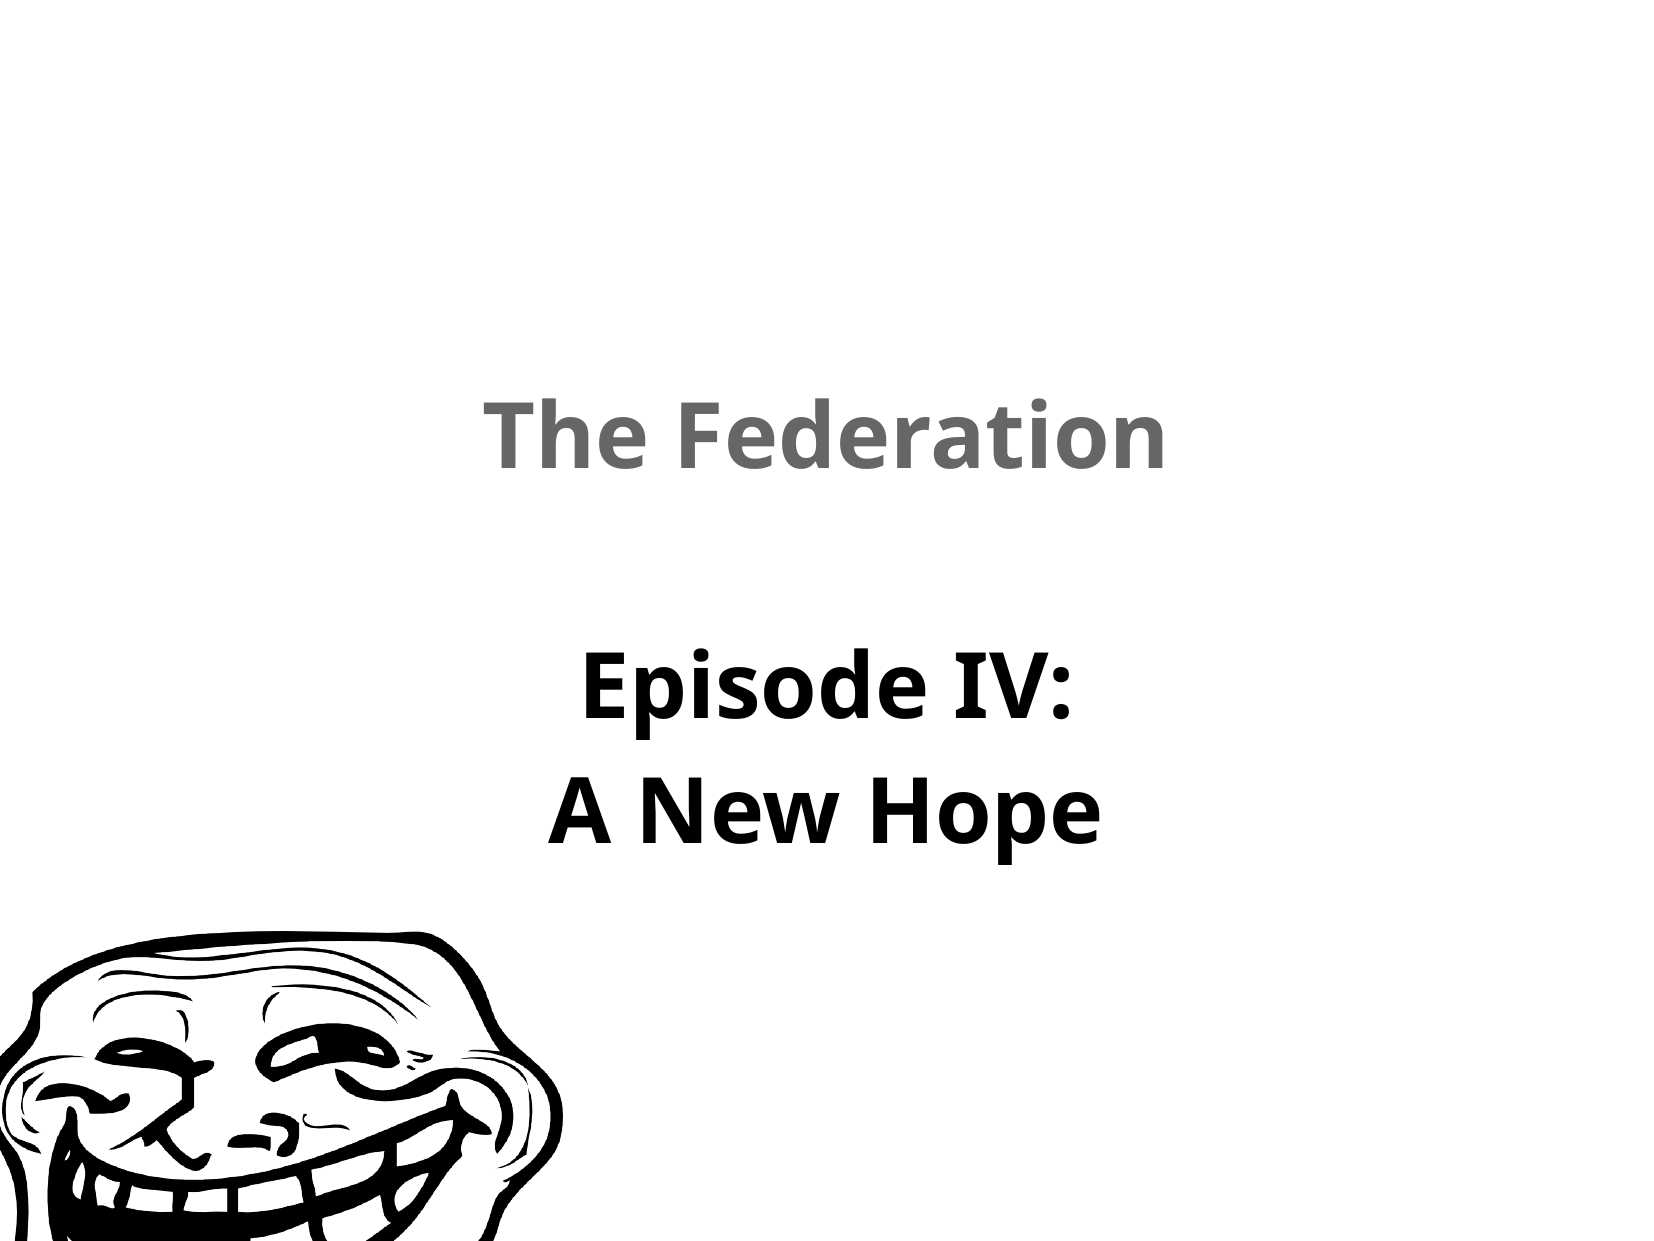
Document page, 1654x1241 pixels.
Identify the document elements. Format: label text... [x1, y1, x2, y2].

title The Federation Episode IV: A New Hope [82, 413, 1571, 827]
picture [0, 931, 563, 1241]
